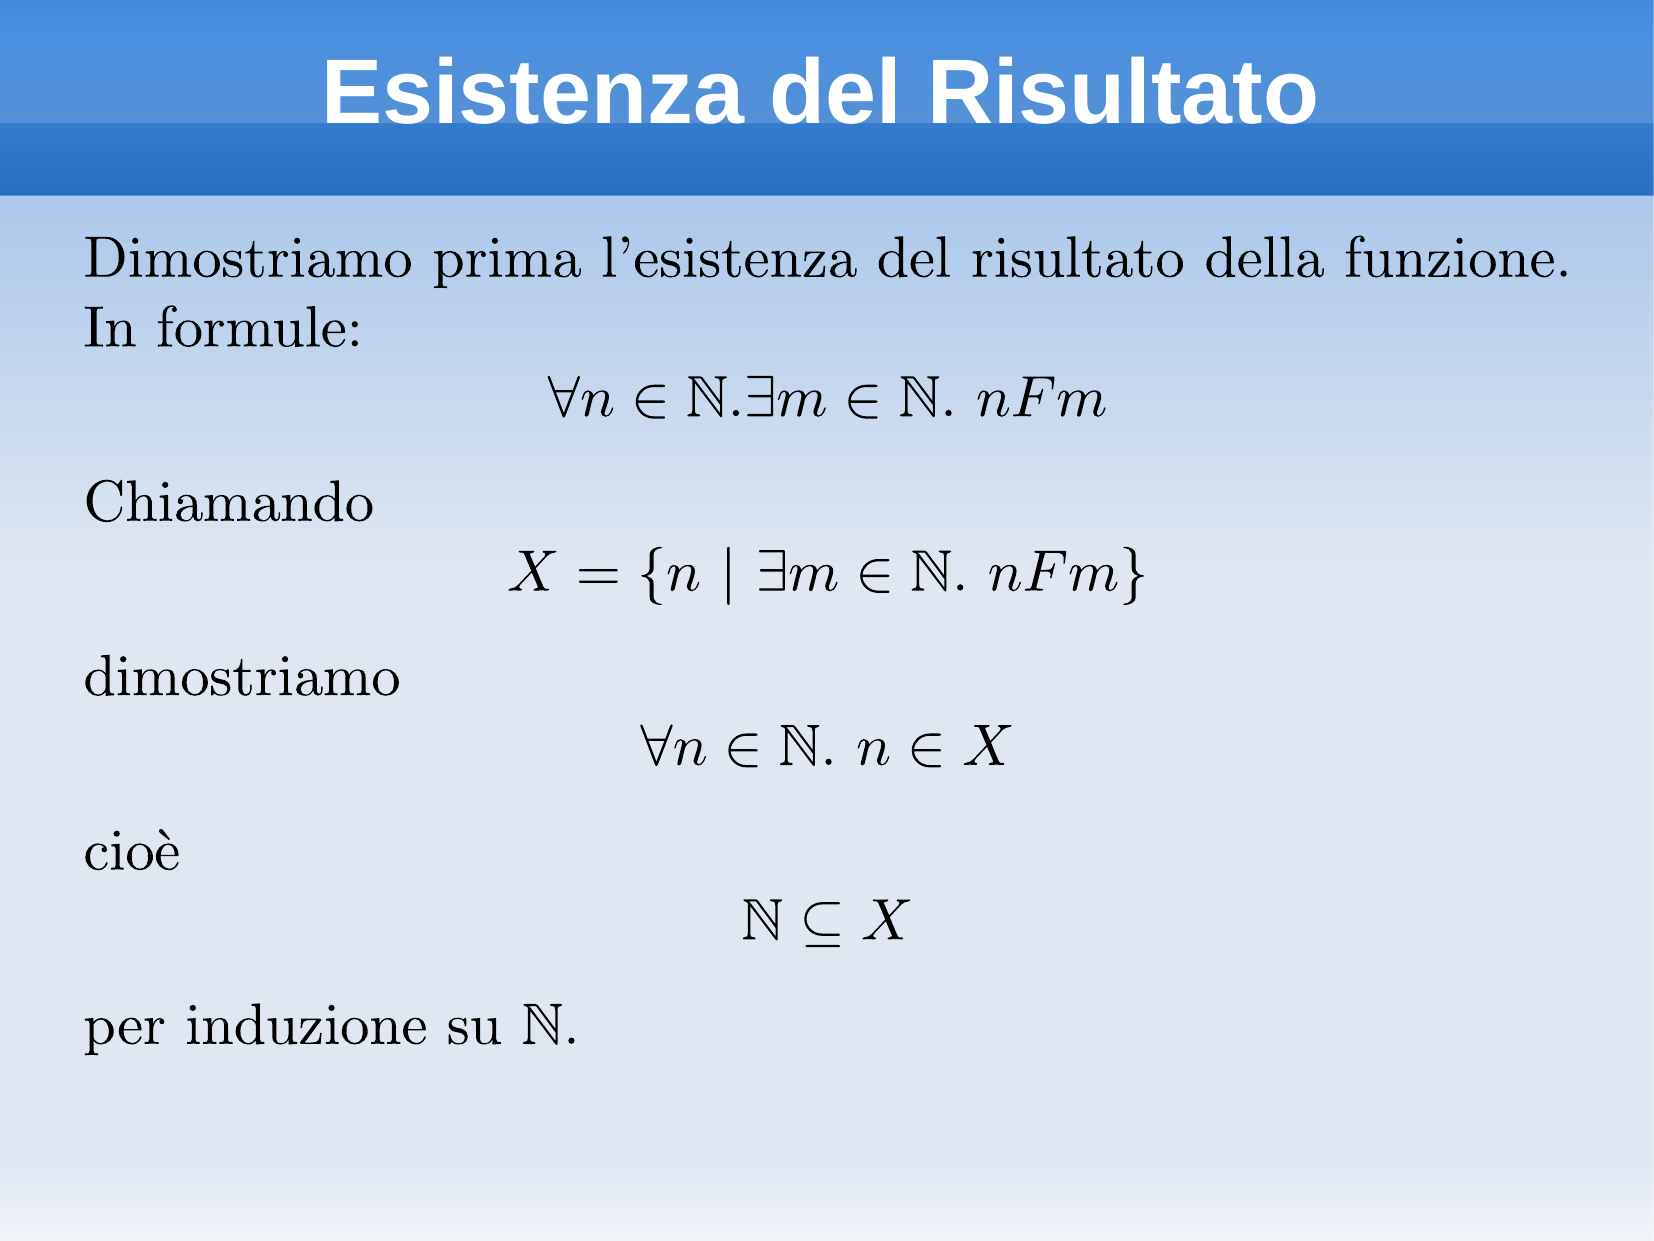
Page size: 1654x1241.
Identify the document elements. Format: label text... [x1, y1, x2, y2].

text_box [83, 235, 1572, 1056]
title Esistenza del Risultato [76, 0, 1565, 196]
picture [0, 0, 1654, 1241]
